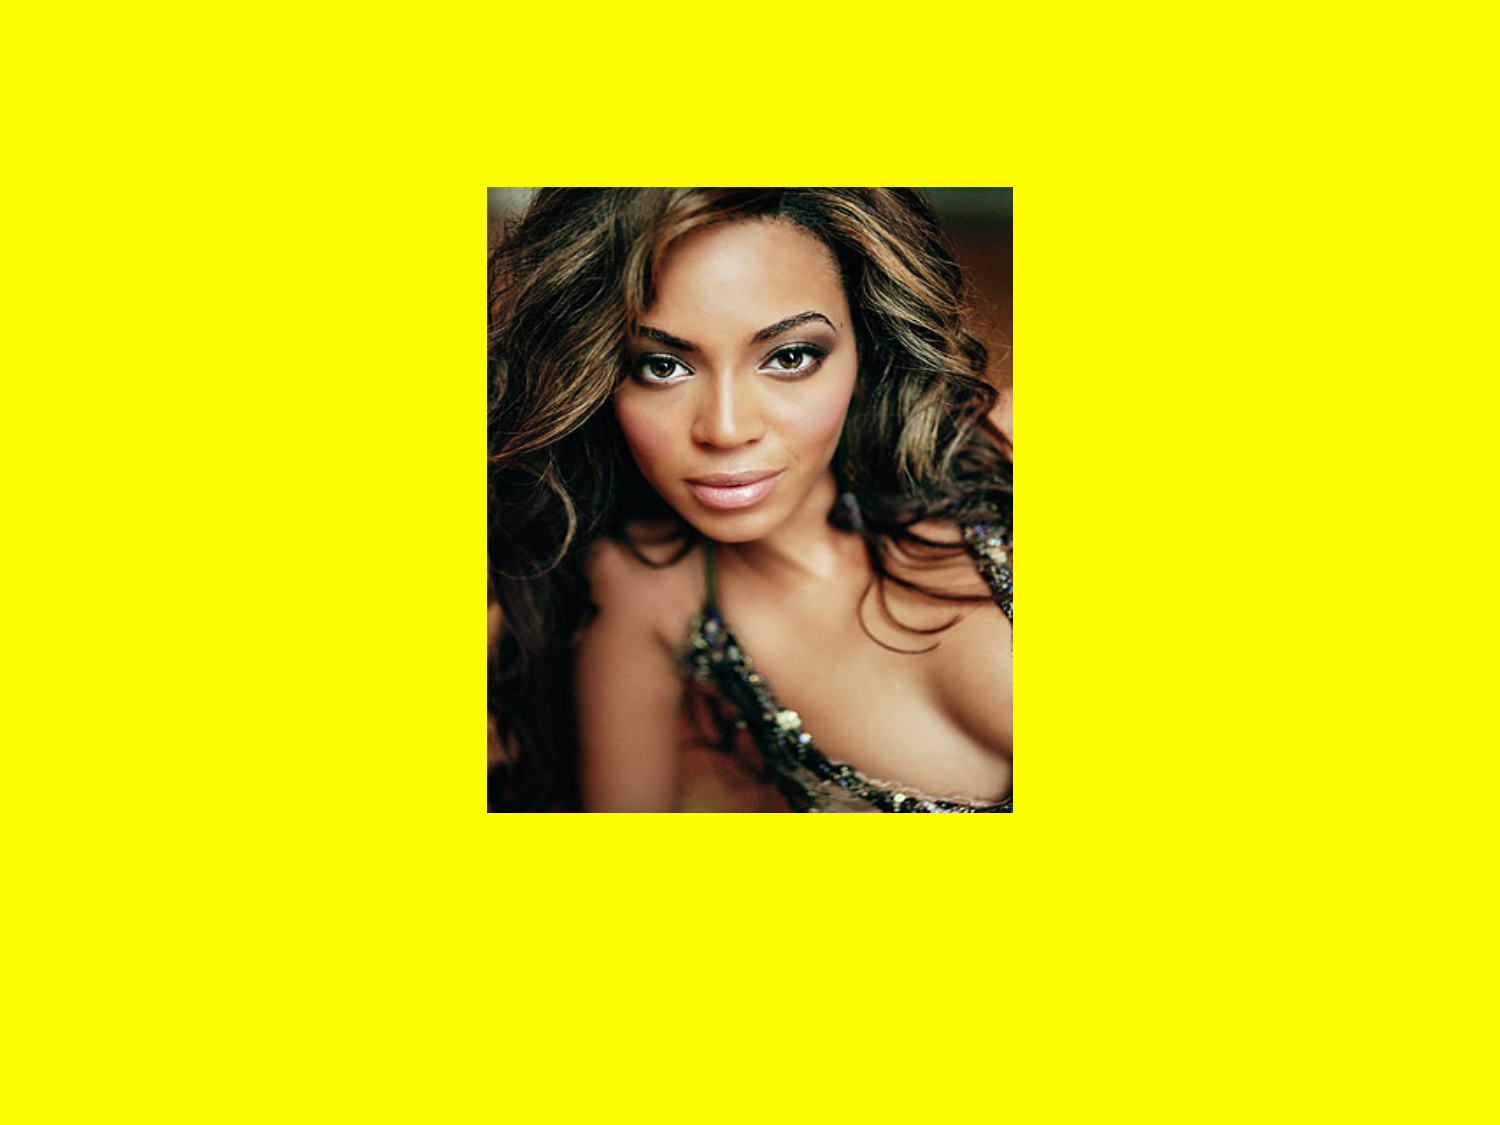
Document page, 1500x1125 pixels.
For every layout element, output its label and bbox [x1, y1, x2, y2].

picture [487, 187, 1013, 813]
